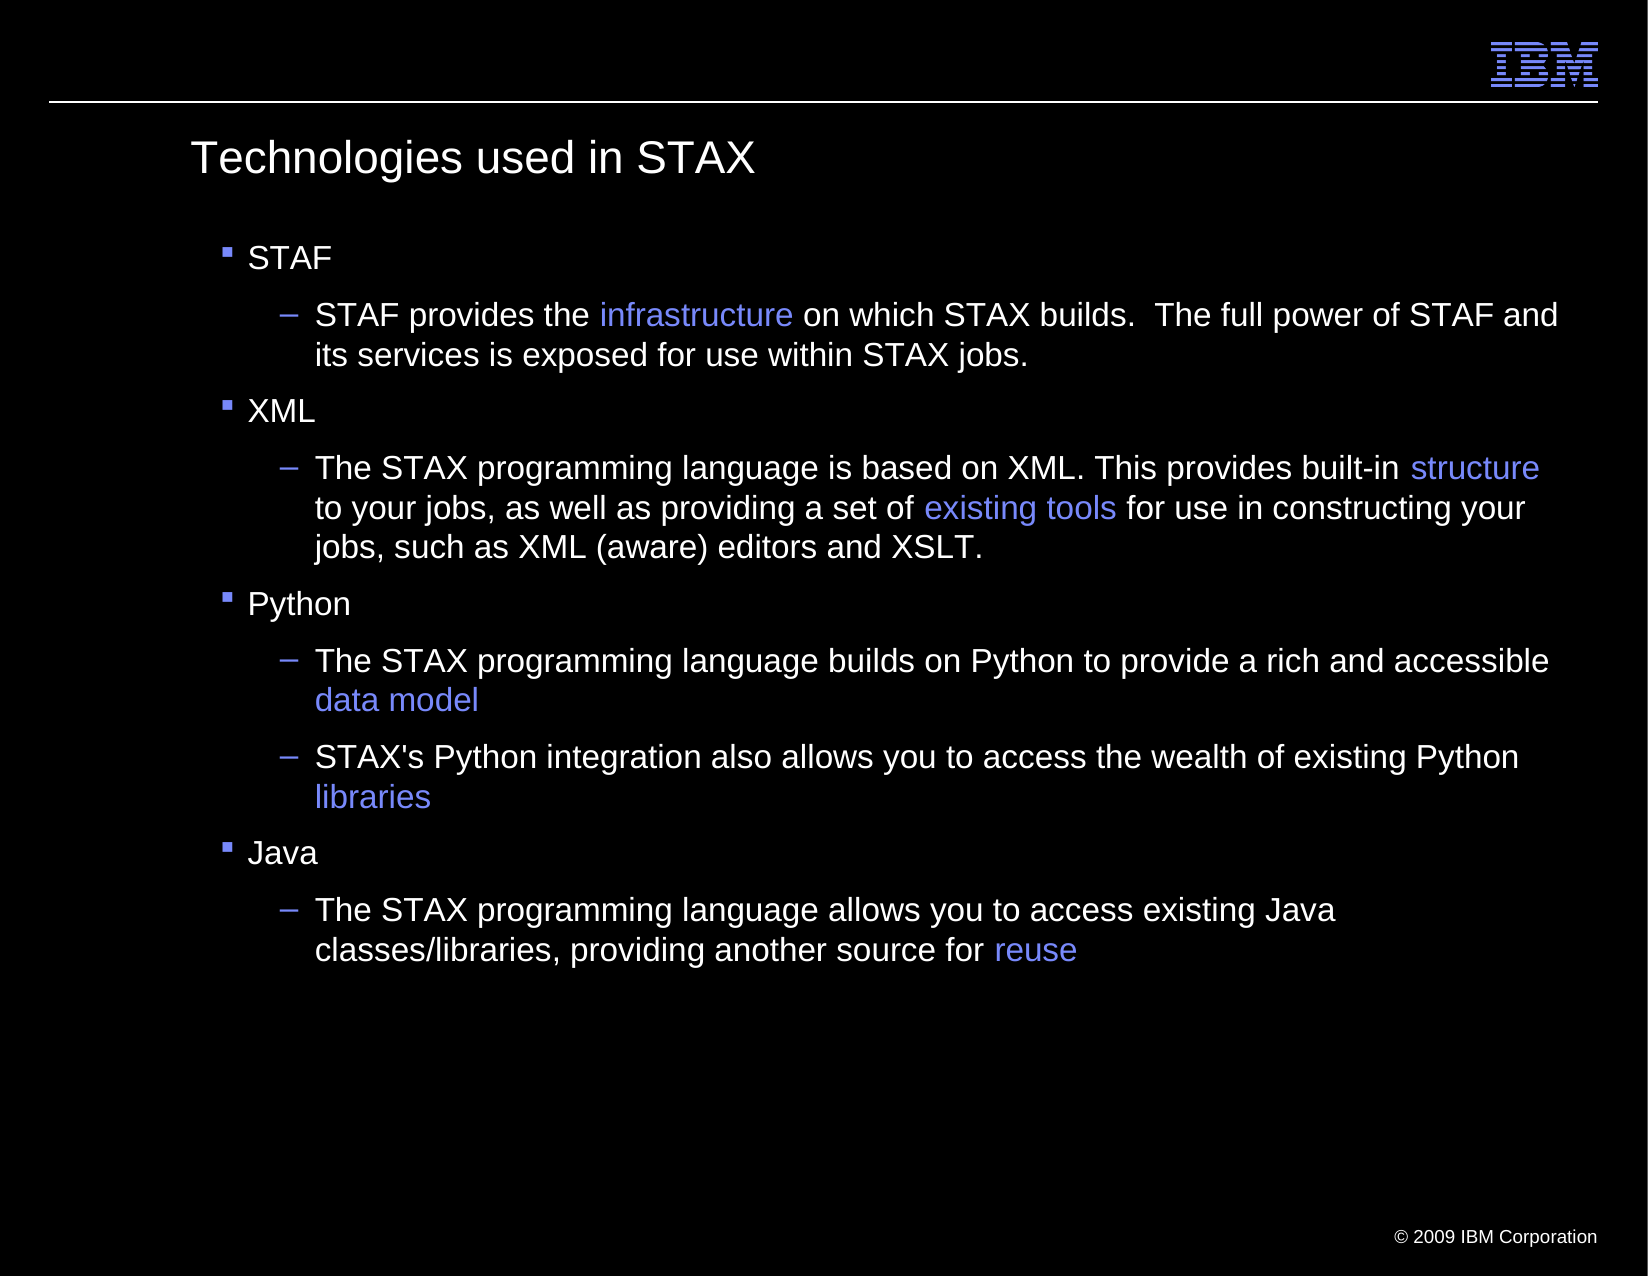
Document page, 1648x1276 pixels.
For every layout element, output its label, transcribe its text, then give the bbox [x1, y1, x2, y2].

text_box STAF STAF provides the infrastructure on which STAX builds. The full power of STAF and its services is exposed for use within STAX jobs. XML The STAX programming language is based on XML. This provides built-in structure to your jobs, as well as providing a set of existing tools for use in constructing your jobs, such as XML (aware) editors and XSLT. Python The STAX programming language builds on Python to provide a rich and accessible data model STAX's Python integration also allows you to access the wealth of existing Python libraries Java The STAX programming language allows you to access existing Java classes/libraries, providing another source for reuse [219, 236, 1570, 969]
picture [1491, 42, 1598, 87]
title Technologies used in STAX [173, 125, 1648, 219]
